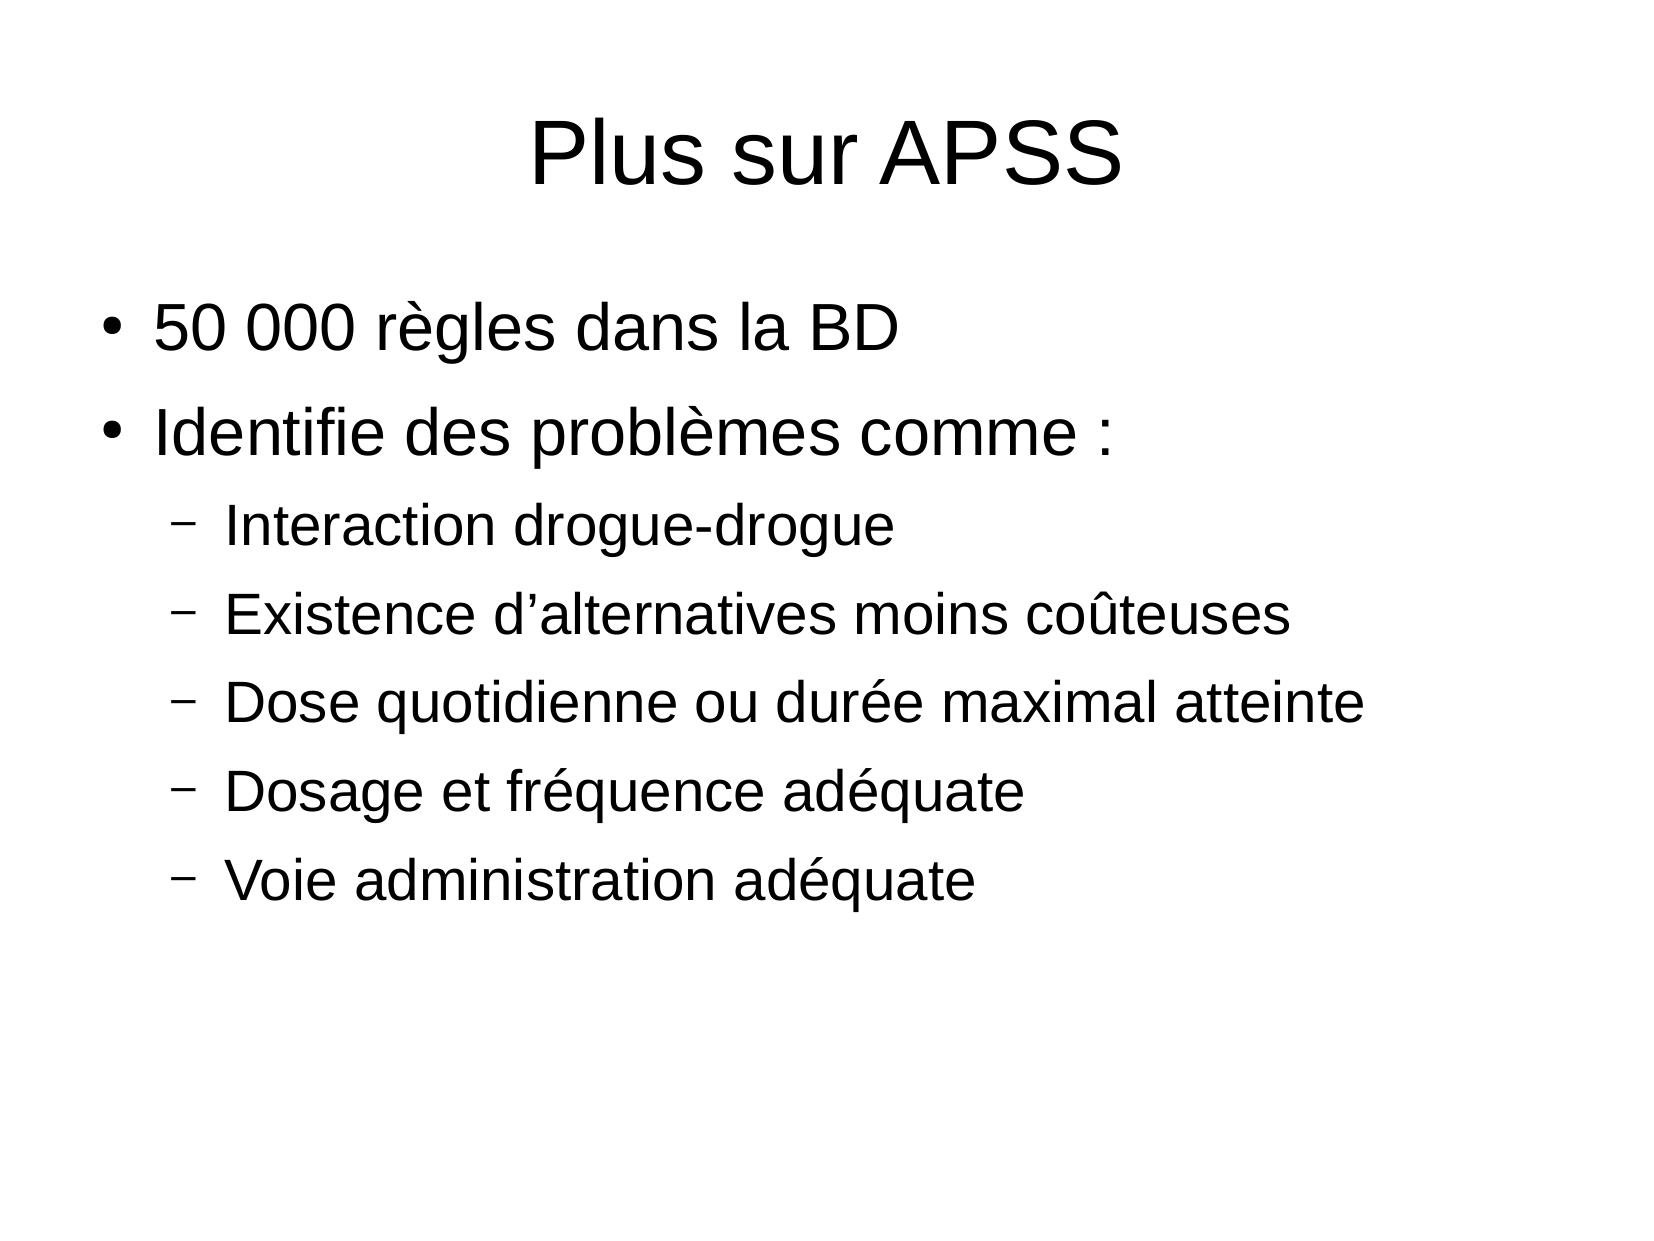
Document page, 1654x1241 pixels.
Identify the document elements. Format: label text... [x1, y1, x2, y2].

list 50 000 règles dans la BD Identifie des problèmes comme : Interaction drogue-drogue Existence d’alternatives moins coûteuses Dose quotidienne ou durée maximal atteinte Dosage et fréquence adéquate Voie administration adéquate [82, 290, 1571, 1010]
title Plus sur APSS [82, 49, 1571, 257]
